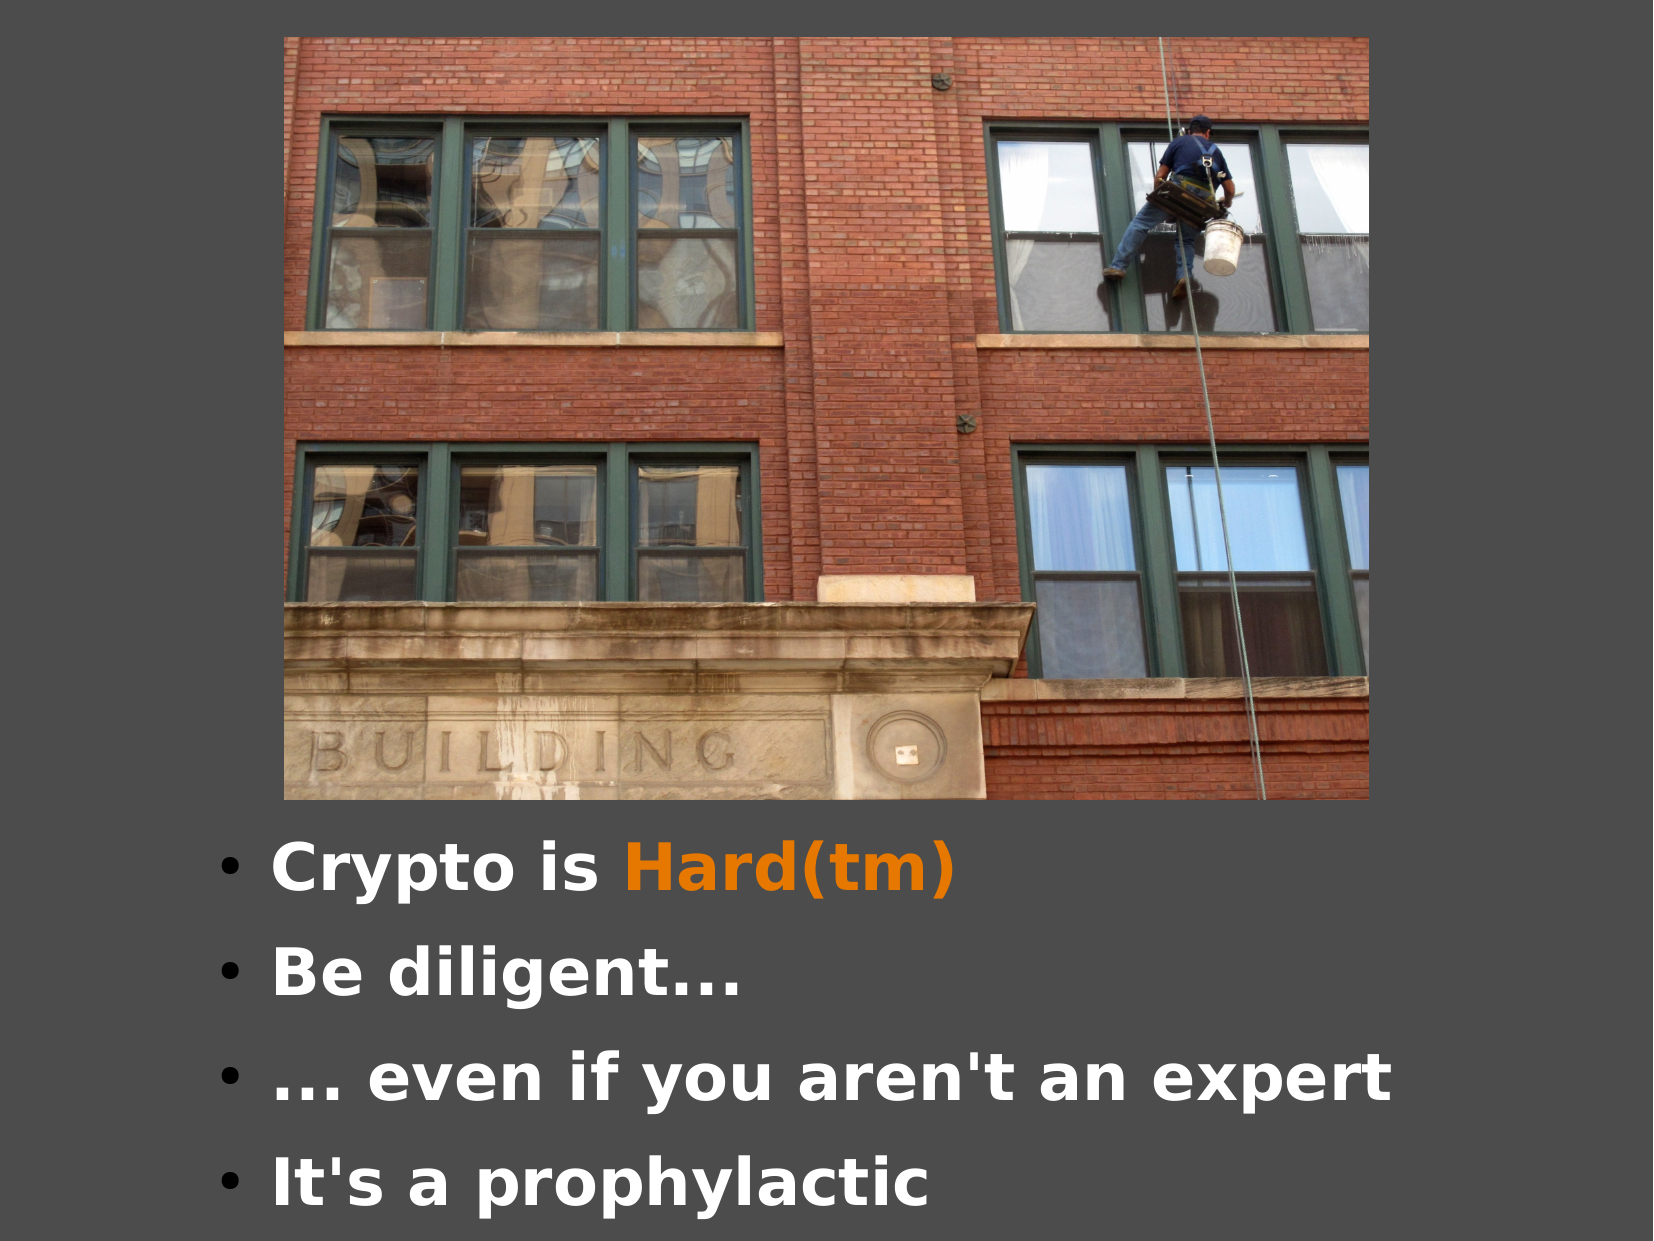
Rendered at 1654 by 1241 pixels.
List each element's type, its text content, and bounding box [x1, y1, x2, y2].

list Crypto is Hard(tm) Be diligent... ... even if you aren't an expert It's a prophylactic [201, 829, 1464, 1221]
picture [284, 37, 1369, 800]
